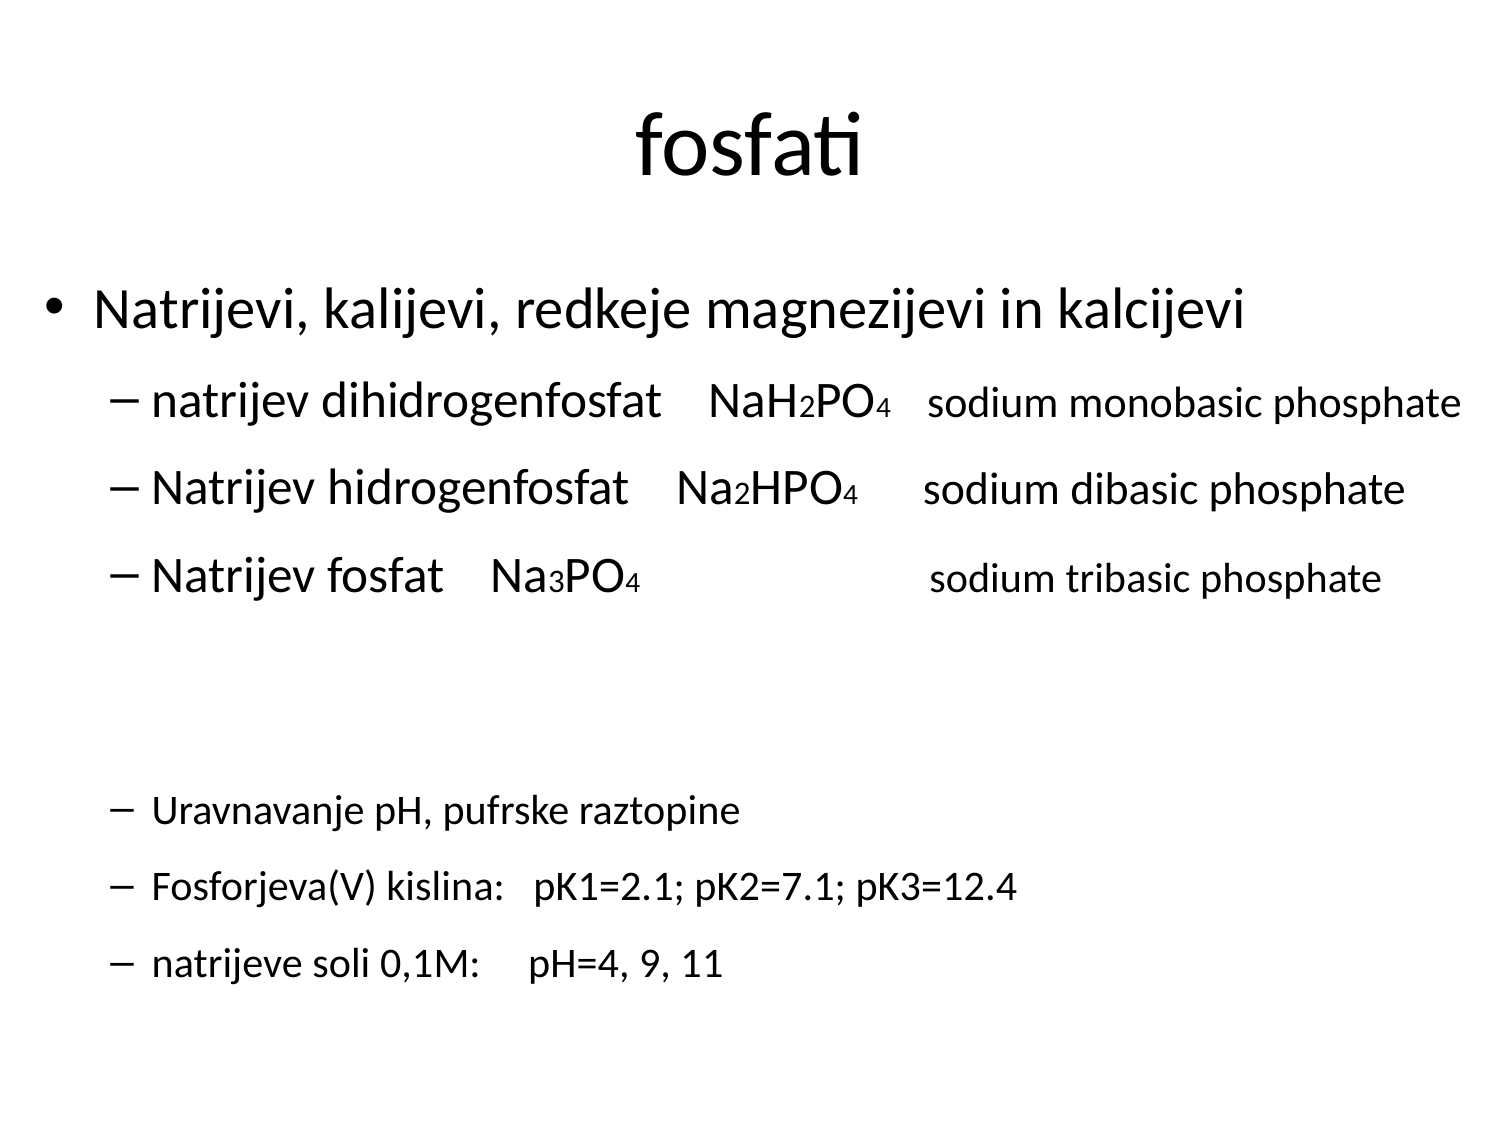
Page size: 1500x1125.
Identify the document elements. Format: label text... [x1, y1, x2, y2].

list Natrijevi, kalijevi, redkeje magnezijevi in kalcijevi natrijev dihidrogenfosfat NaH2PO4 sodium monobasic phosphate Natrijev hidrogenfosfat Na2HPO4 sodium dibasic phosphate Natrijev fosfat Na3PO4 sodium tribasic phosphate Uravnavanje pH, pufrske raztopine Fosforjeva(V) kislina: pK1=2.1; pK2=7.1; pK3=12.4 natrijeve soli 0,1M: pH=4, 9, 11 [29, 262, 1483, 1024]
title fosfati [75, 45, 1425, 233]
